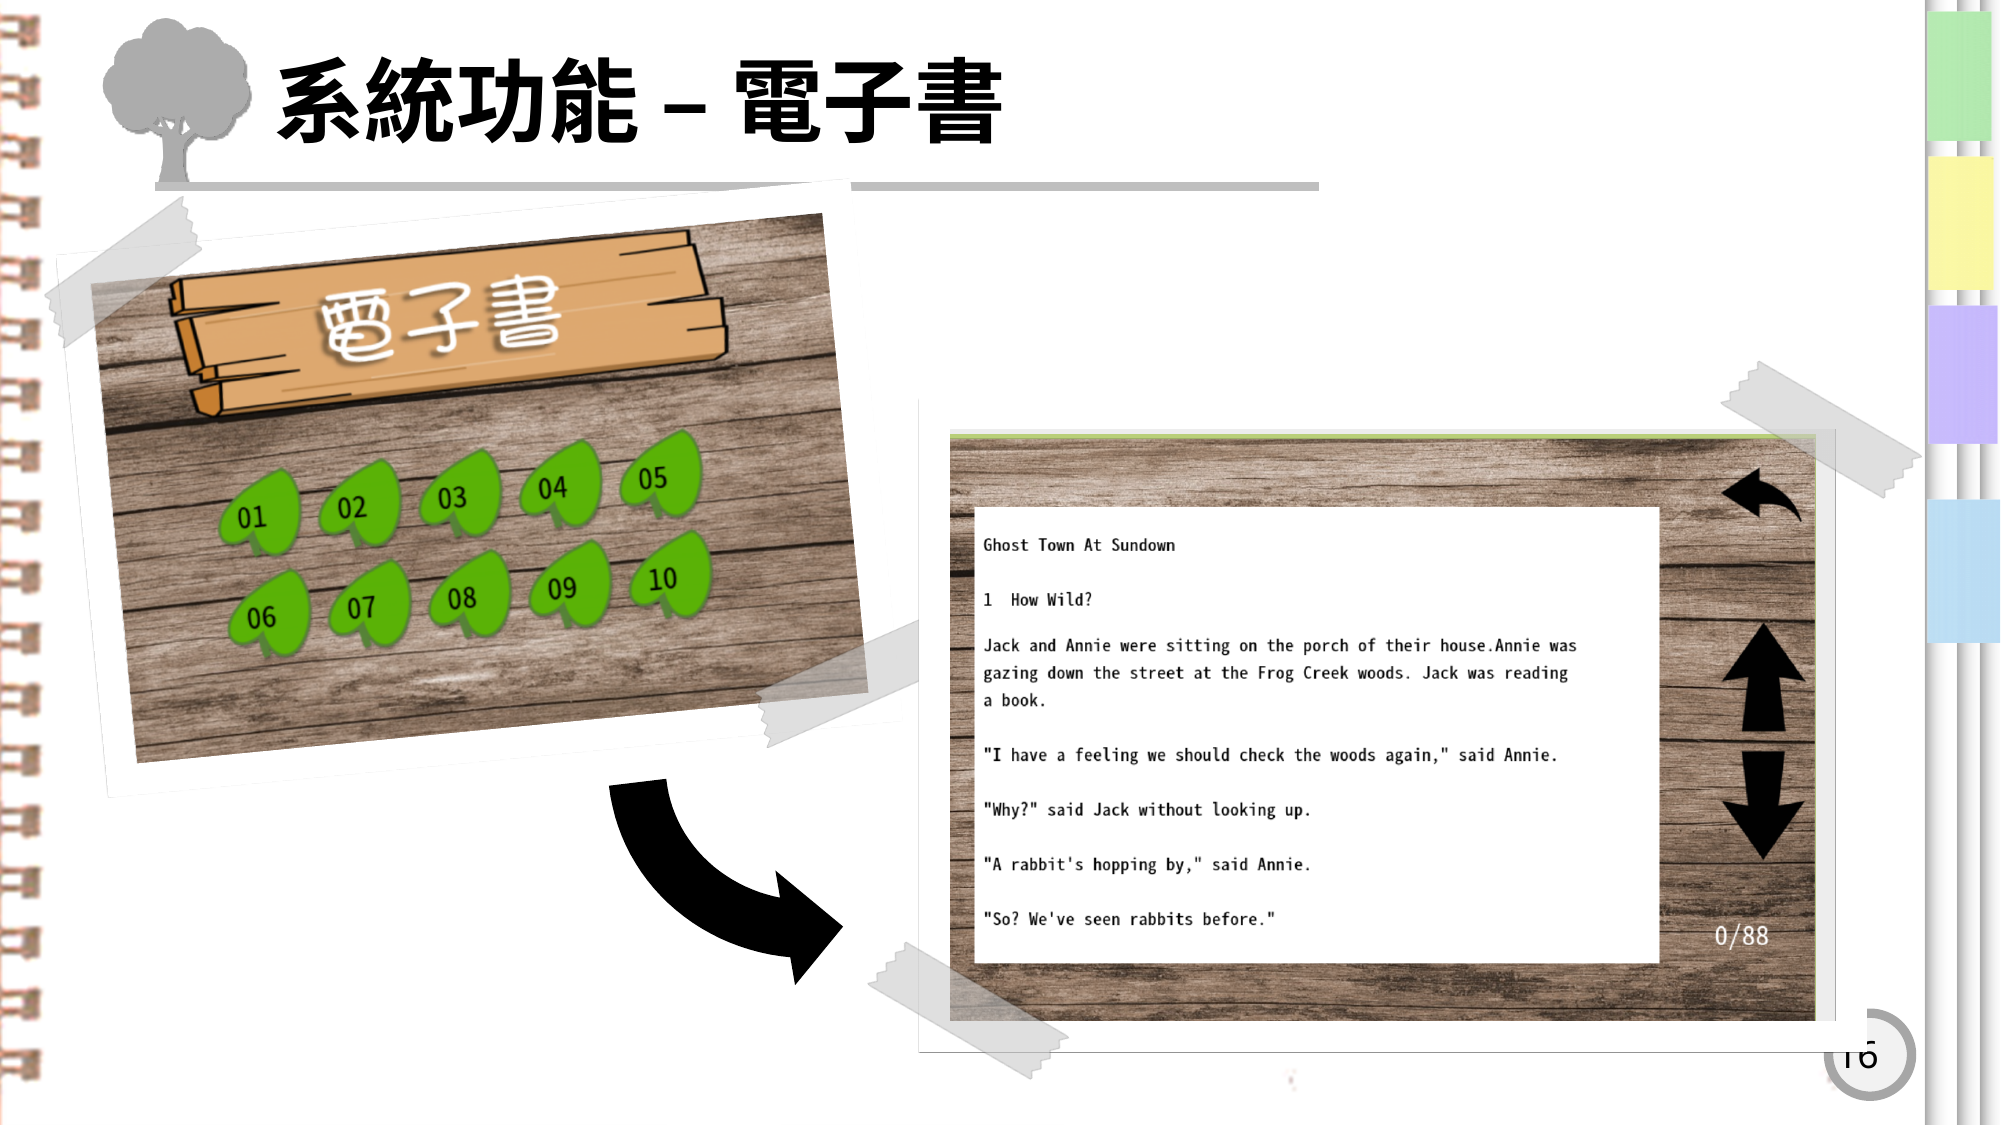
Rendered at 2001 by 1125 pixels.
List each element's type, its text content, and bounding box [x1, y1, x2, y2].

text_box [610, 779, 842, 983]
picture [860, 316, 1929, 1124]
picture [32, 194, 918, 764]
title 系統功能 – 電子書 [258, 29, 1867, 183]
text_box 16 [1821, 1021, 1904, 1093]
